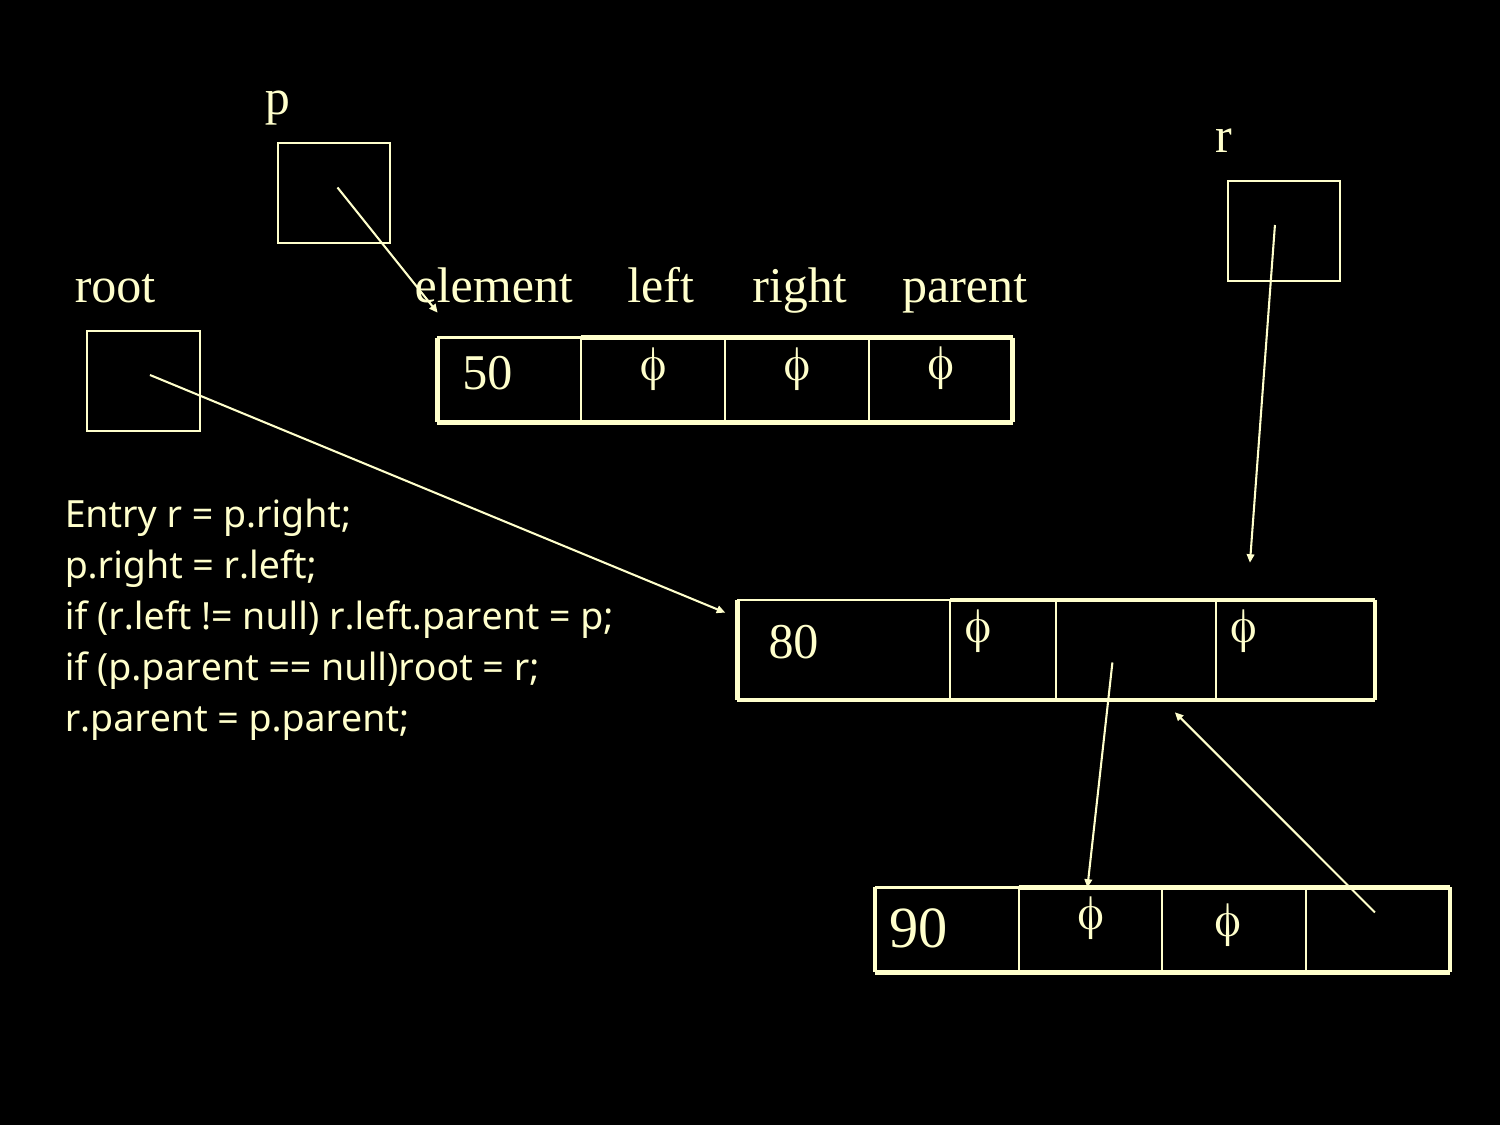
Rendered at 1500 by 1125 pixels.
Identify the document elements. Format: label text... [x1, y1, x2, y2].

text_box element [399, 249, 589, 321]
text_box 80 [753, 606, 834, 678]
text_box  [912, 337, 969, 399]
text_box Entry r = p.right; p.right = r.left; if (r.left != null) r.left.parent = p; if (p.parent == null)root = r; r.parent = p.parent; [50, 480, 630, 751]
text_box left [612, 249, 710, 321]
text_box  [1062, 887, 1119, 949]
text_box 90 [877, 889, 1018, 970]
text_box 50 [447, 337, 528, 409]
text_box r [1200, 99, 1247, 171]
text_box  [726, 340, 868, 420]
text_box  [1217, 602, 1373, 698]
text_box p [250, 62, 305, 134]
text_box  [582, 340, 724, 420]
text_box  [951, 602, 1055, 698]
text_box root [59, 249, 171, 321]
text_box right [737, 249, 862, 321]
text_box  [1199, 894, 1256, 956]
text_box parent [887, 249, 1043, 321]
